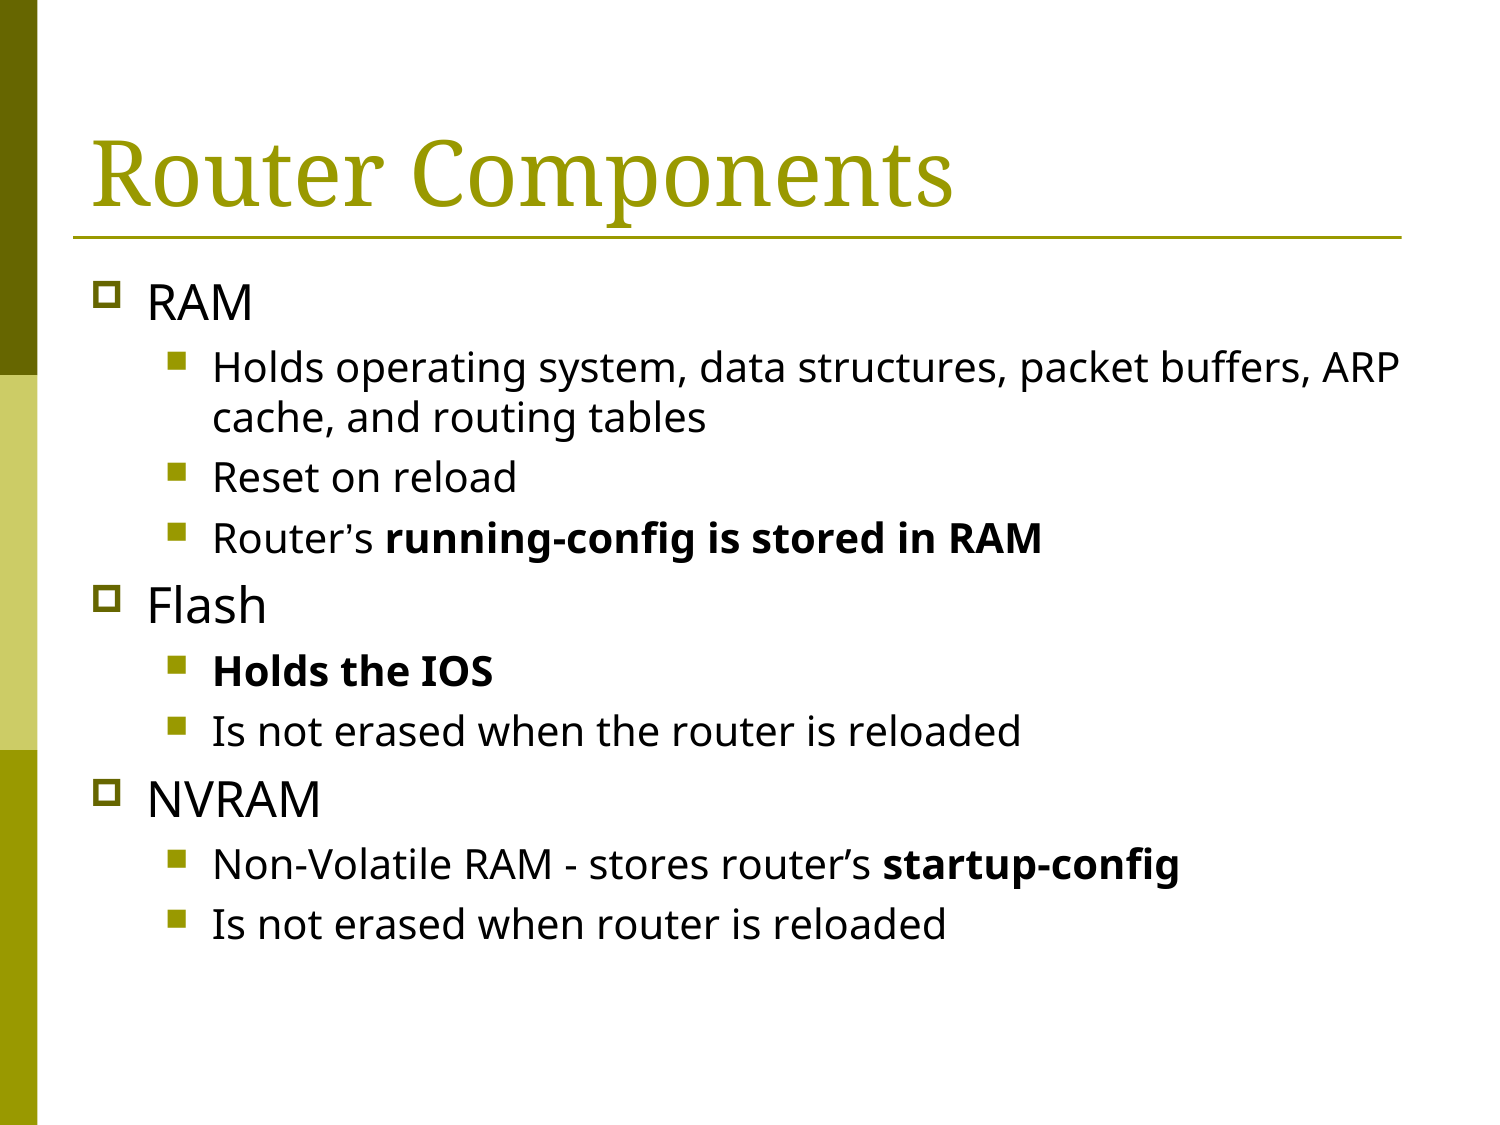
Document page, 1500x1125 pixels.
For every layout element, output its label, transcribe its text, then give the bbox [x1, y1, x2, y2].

list RAM Holds operating system, data structures, packet buffers, ARP cache, and routing tables Reset on reload Router’s running-config is stored in RAM Flash Holds the IOS Is not erased when the router is reloaded NVRAM Non-Volatile RAM - stores router’s startup-config Is not erased when router is reloaded [75, 262, 1426, 1035]
title Router Components [75, 45, 1426, 233]
